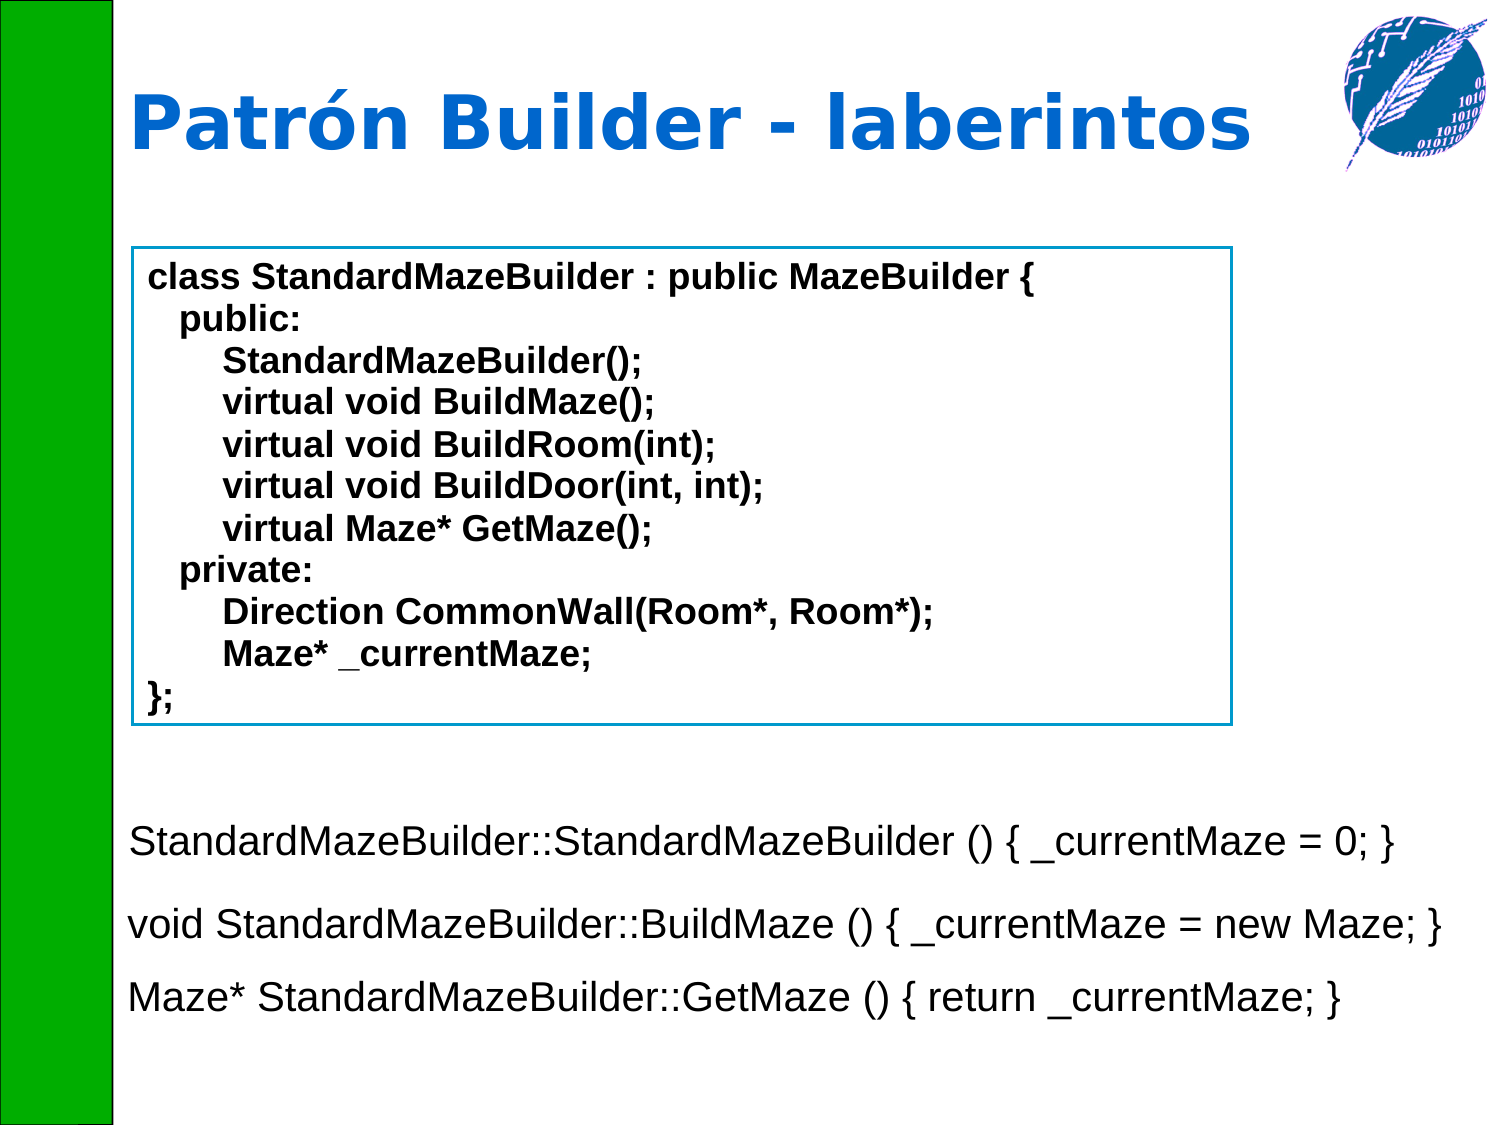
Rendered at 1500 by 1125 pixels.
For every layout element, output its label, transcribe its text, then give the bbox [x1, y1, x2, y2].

text_box class StandardMazeBuilder : public MazeBuilder { public: StandardMazeBuilder(); virtual void BuildMaze(); virtual void BuildRoom(int); virtual void BuildDoor(int, int); virtual Maze* GetMaze(); private: Direction CommonWall(Room*, Room*); Maze* _currentMaze; }; [132, 247, 1232, 725]
picture [1341, 15, 1488, 172]
text_box StandardMazeBuilder::StandardMazeBuilder () { _currentMaze = 0; } [113, 829, 1422, 869]
title Patrón Builder - laberintos [113, 37, 1388, 225]
text_box void StandardMazeBuilder::BuildMaze () { _currentMaze = new Maze; } Maze* StandardMazeBuilder::GetMaze () { return _currentMaze; } [112, 893, 1459, 1028]
picture [1417, 140, 1425, 149]
